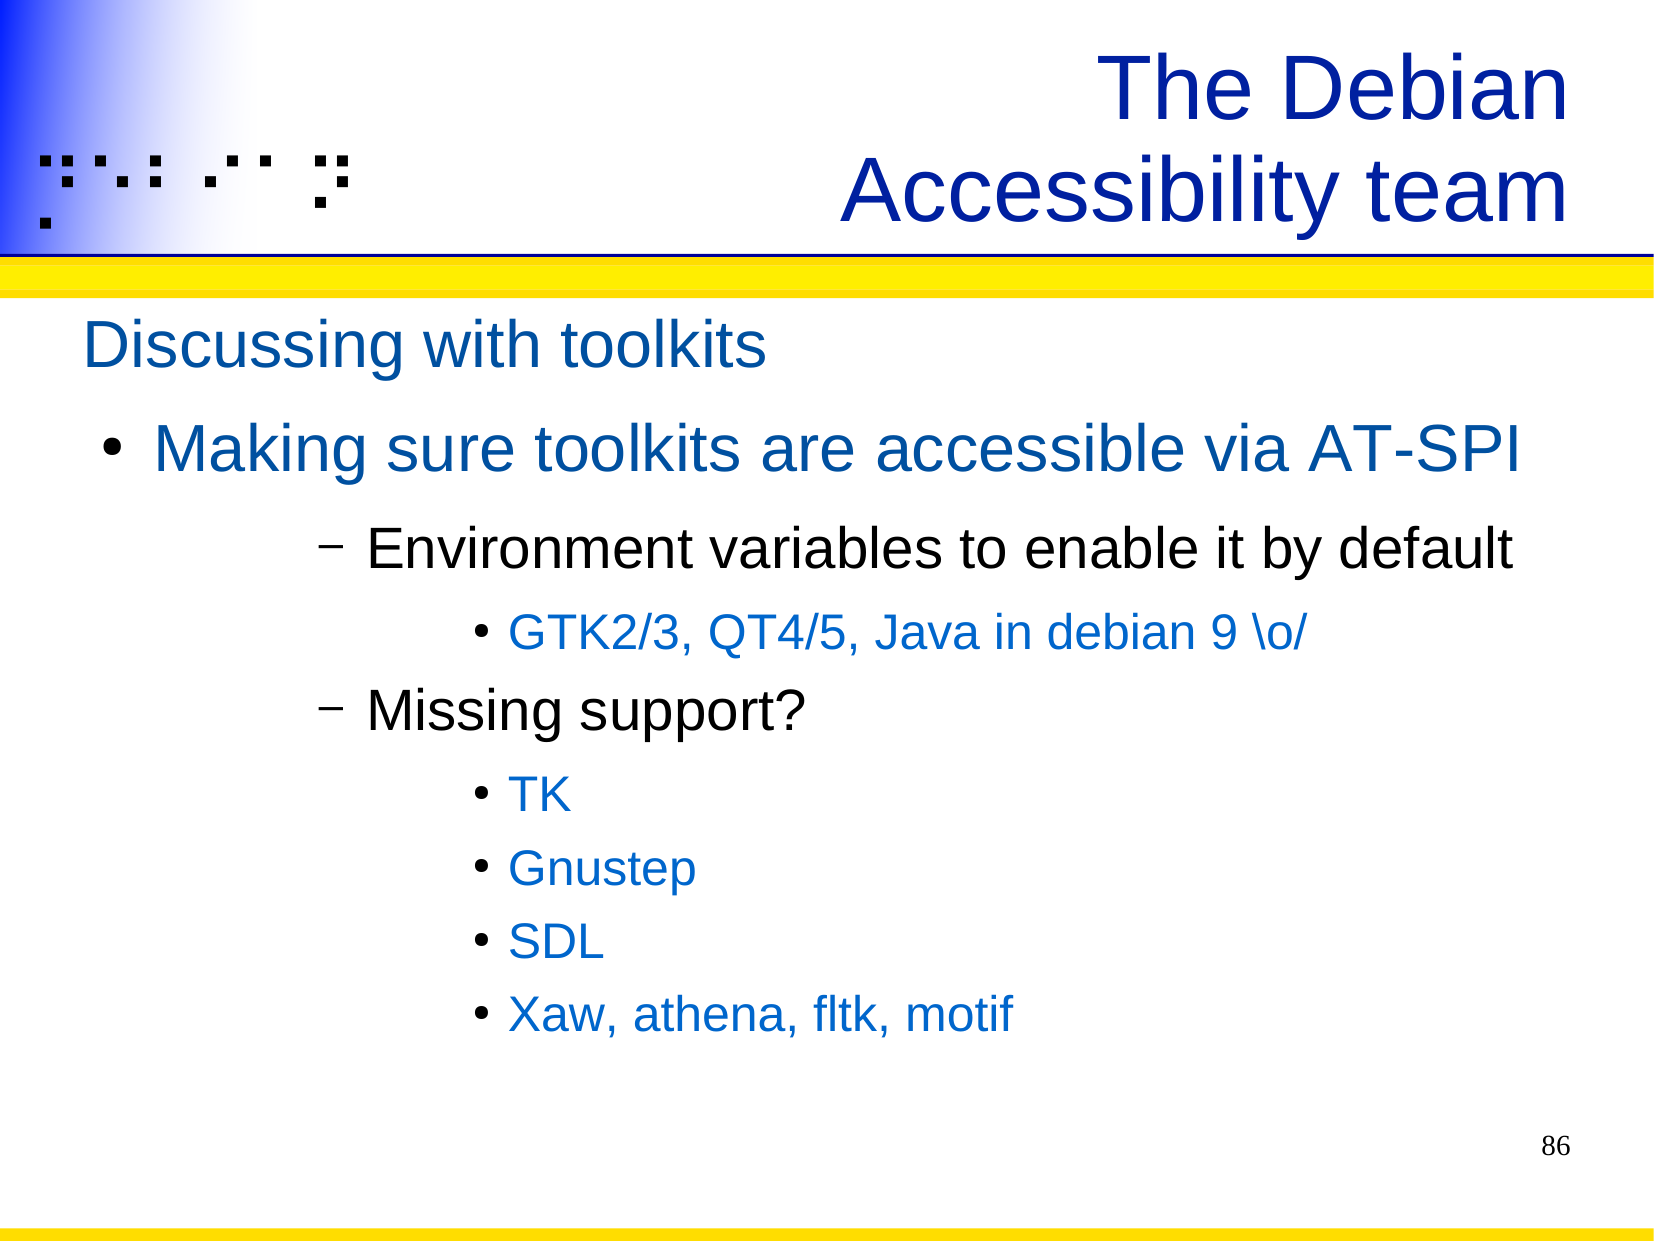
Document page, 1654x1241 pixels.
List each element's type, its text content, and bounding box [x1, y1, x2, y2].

title The Debian Accessibility team [372, 36, 1571, 242]
list Discussing with toolkits Making sure toolkits are accessible via AT-SPI Environment variables to enable it by default GTK2/3, QT4/5, Java in debian 9 \o/ Missing support? TK Gnustep SDL Xaw, athena, fltk, motif [82, 307, 1571, 1126]
